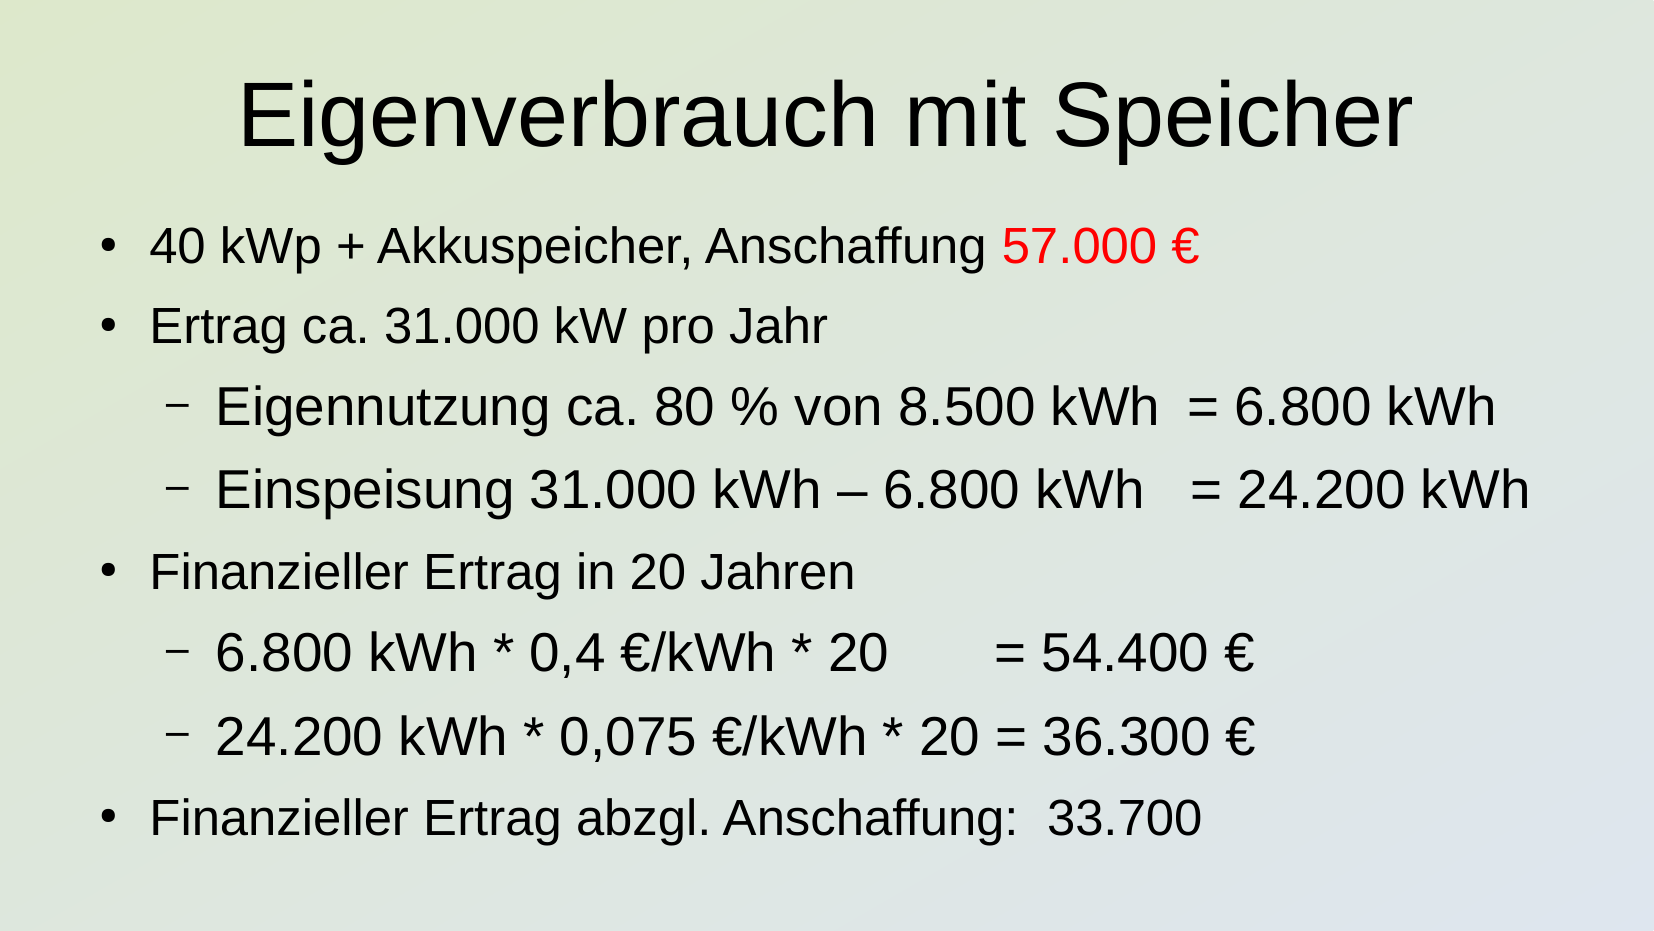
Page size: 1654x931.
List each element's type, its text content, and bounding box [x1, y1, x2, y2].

list 40 kWp + Akkuspeicher, Anschaffung 57.000 € Ertrag ca. 31.000 kW pro Jahr Eigennutzung ca. 80 % von 8.500 kWh = 6.800 kWh Einspeisung 31.000 kWh – 6.800 kWh = 24.200 kWh Finanzieller Ertrag in 20 Jahren 6.800 kWh * 0,4 €/kWh * 20 = 54.400 € 24.200 kWh * 0,075 €/kWh * 20 = 36.300 € Finanzieller Ertrag abzgl. Anschaffung: 33.700 [82, 217, 1571, 857]
title Eigenverbrauch mit Speicher [82, 37, 1571, 193]
